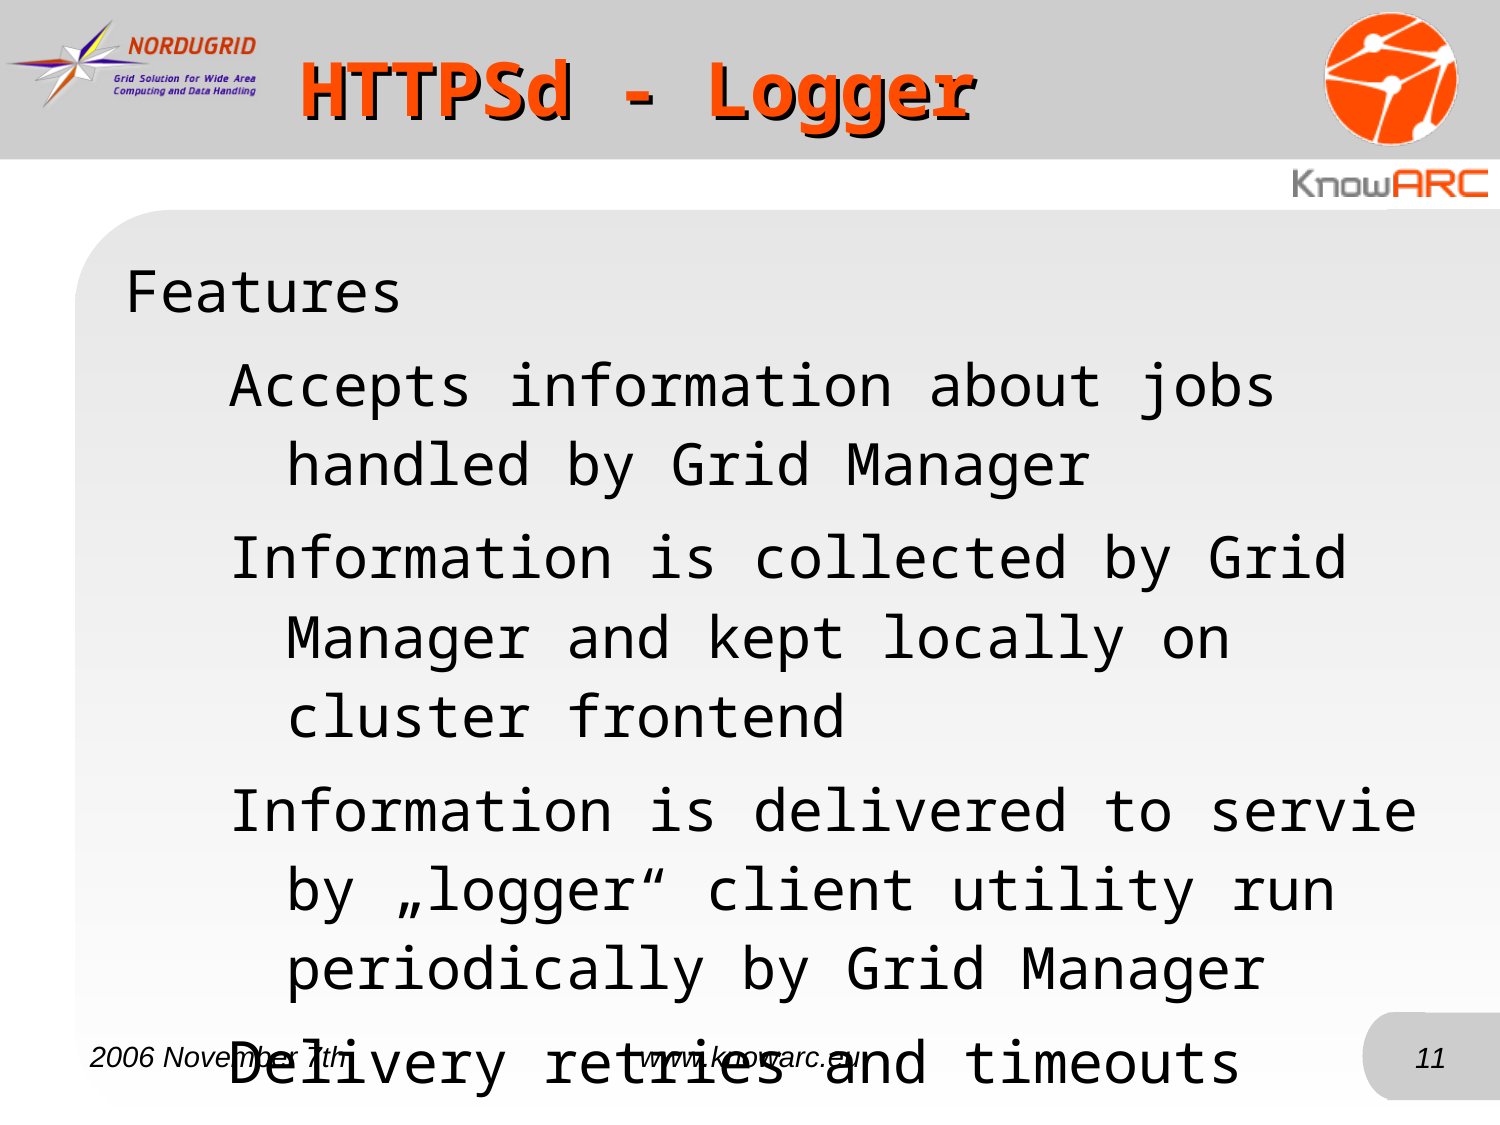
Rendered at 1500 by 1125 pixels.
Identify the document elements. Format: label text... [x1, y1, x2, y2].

picture [2, 14, 263, 113]
picture [1293, 12, 1488, 197]
title HTTPSd - Logger [300, 25, 1238, 151]
list Features Accepts information about jobs handled by Grid Manager Information is collected by Grid Manager and kept locally on cluster frontend Information is delivered to servie by „logger“ client utility run periodically by Grid Manager Delivery retries and timeouts [124, 249, 1425, 1035]
